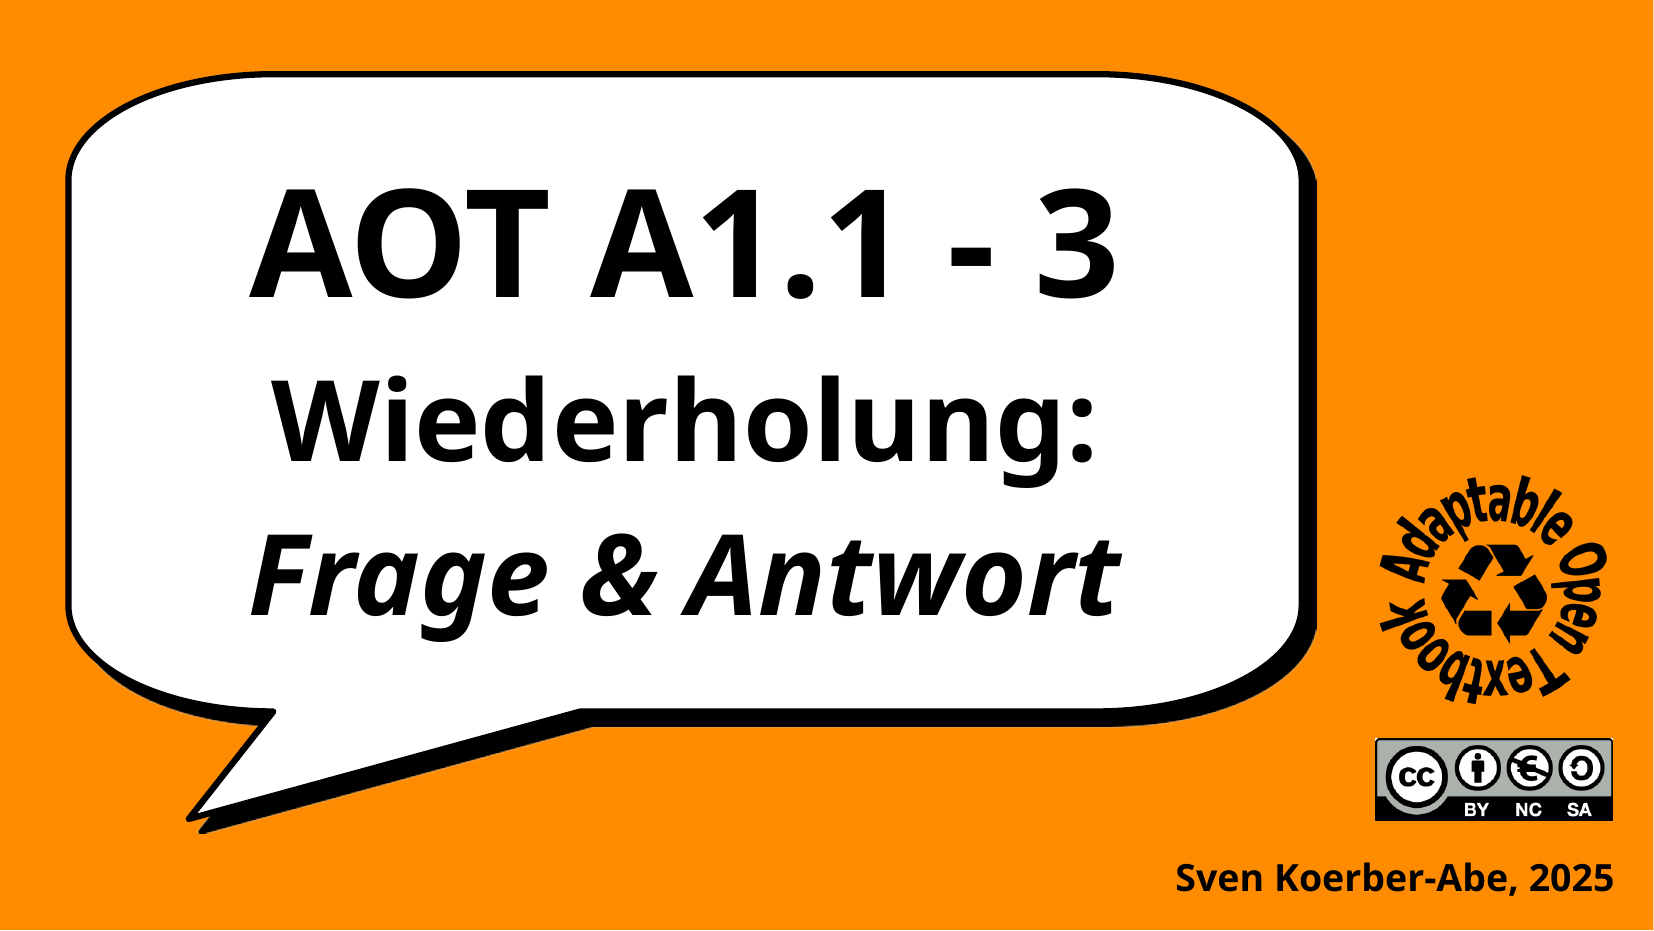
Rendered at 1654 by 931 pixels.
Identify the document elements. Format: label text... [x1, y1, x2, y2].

text_box AOT A1.1 - 3 Wiederholung: Frage & Antwort [68, 74, 1302, 819]
text_box Sven Koerber-Abe, 2025 [1122, 844, 1630, 914]
picture [1375, 472, 1613, 709]
picture [1375, 738, 1613, 821]
